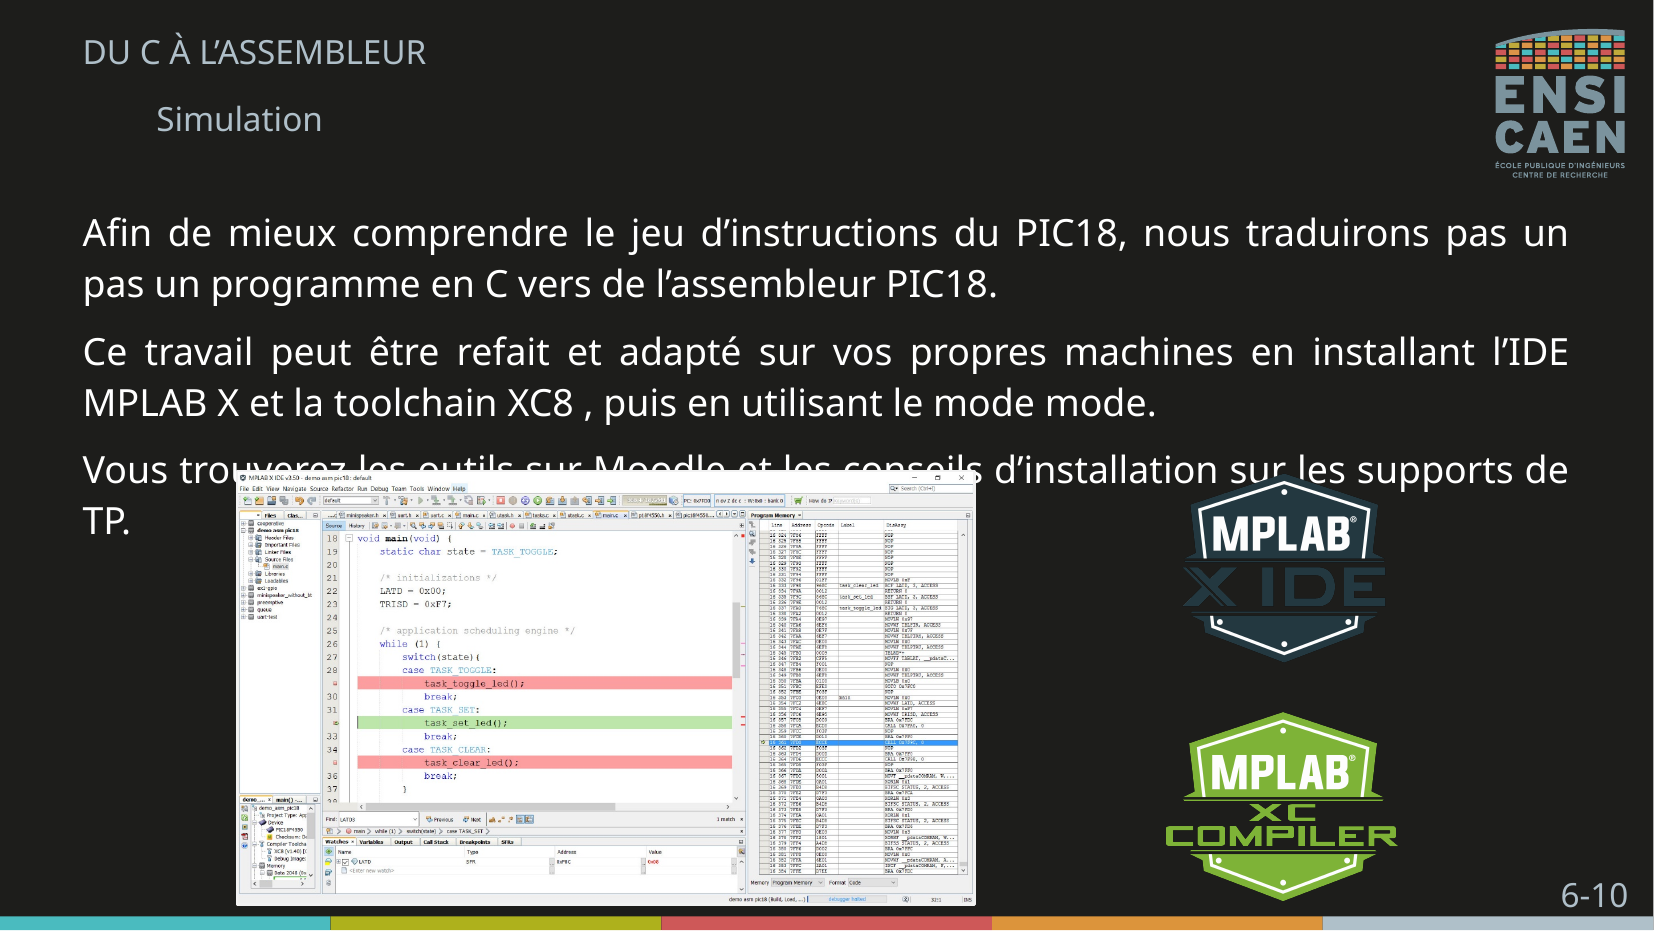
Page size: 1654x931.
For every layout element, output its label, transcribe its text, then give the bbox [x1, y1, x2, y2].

picture [1180, 472, 1388, 664]
picture [1164, 708, 1400, 904]
list Afin de mieux comprendre le jeu d’instructions du PIC18, nous traduirons pas un pas un programme en C vers de l’assembleur PIC18. Ce travail peut être refait et adapté sur vos propres machines en installant l’IDE MPLAB X et la toolchain XC8 , puis en utilisant le mode mode. Vous trouverez les outils sur Moodle et les conseils d’installation sur les supports de TP. [82, 206, 1571, 916]
picture [238, 472, 974, 904]
title DU C À L’ASSEMBLEUR Simulation [82, 0, 1467, 148]
